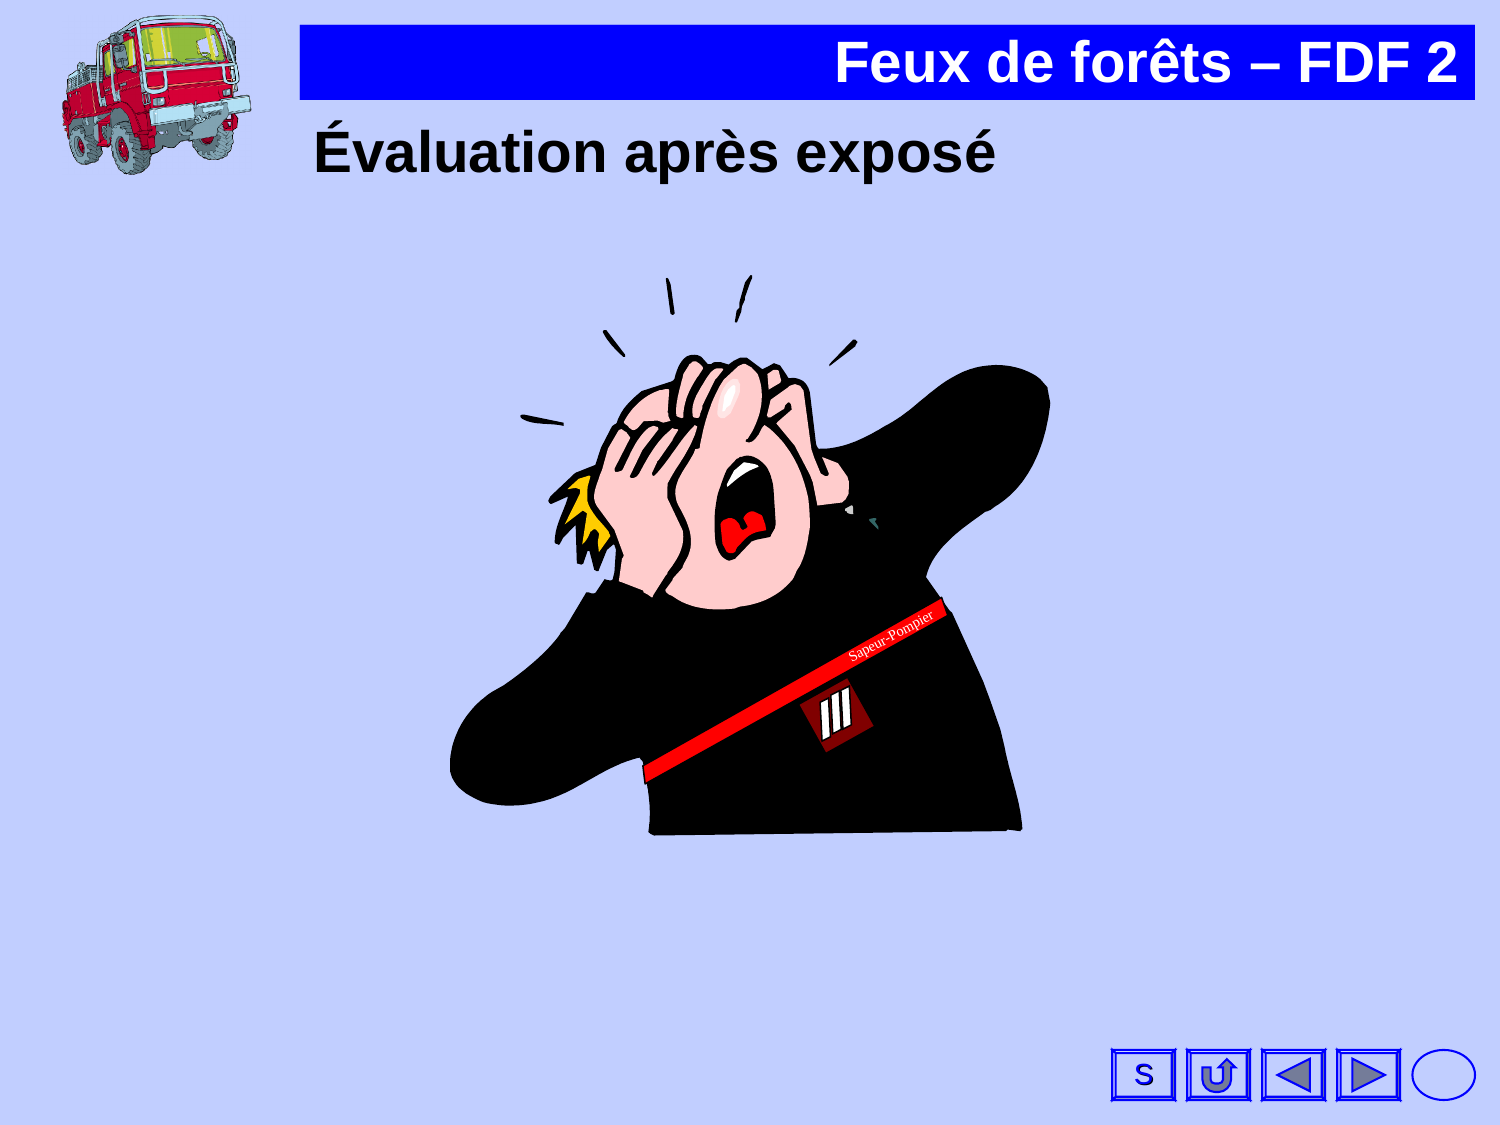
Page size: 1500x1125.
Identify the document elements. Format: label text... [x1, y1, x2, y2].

text_box [1412, 1049, 1476, 1101]
text_box Sapeur-Pompier [829, 592, 954, 680]
text_box [665, 277, 675, 315]
text_box [734, 275, 753, 323]
text_box Évaluation après exposé [298, 112, 1013, 193]
text_box [520, 414, 564, 426]
text_box [602, 330, 626, 357]
text_box [829, 339, 858, 367]
text_box [450, 354, 1051, 836]
text_box Feux de forêts – FDF 2 [299, 24, 1475, 100]
